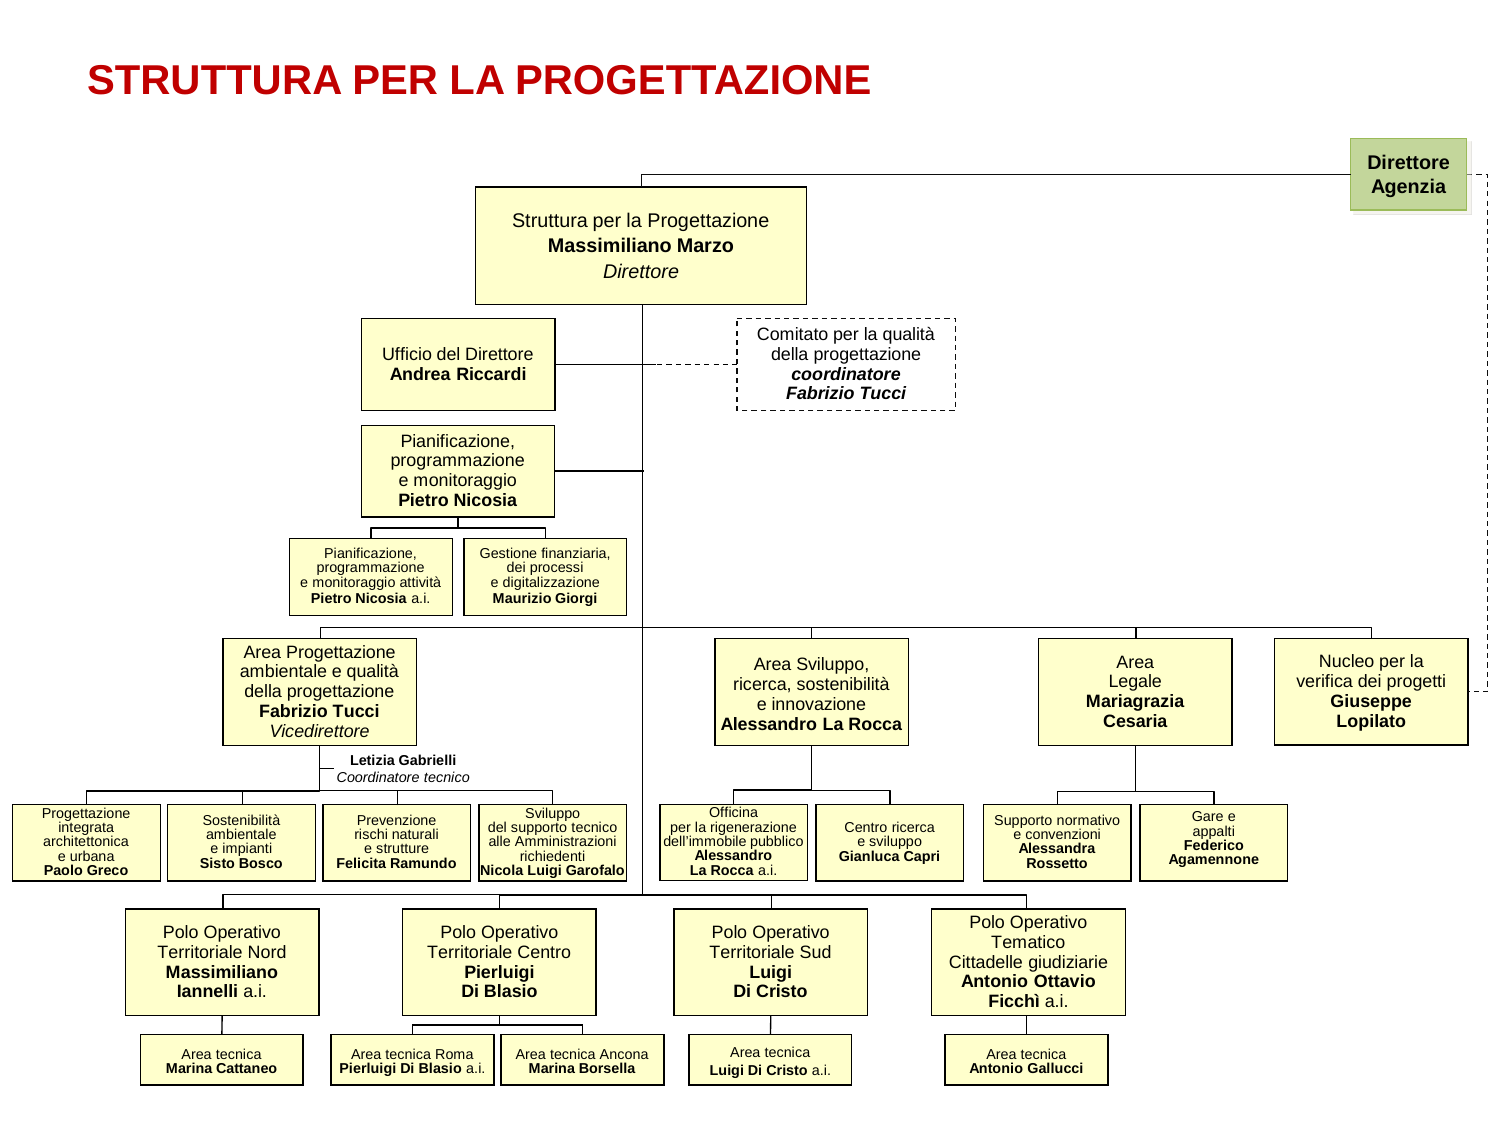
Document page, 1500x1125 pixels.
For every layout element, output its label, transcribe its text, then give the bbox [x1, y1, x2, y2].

picture [11, 137, 1489, 1088]
text_box STRUTTURA PER LA PROGETTAZIONE [72, 45, 1462, 128]
